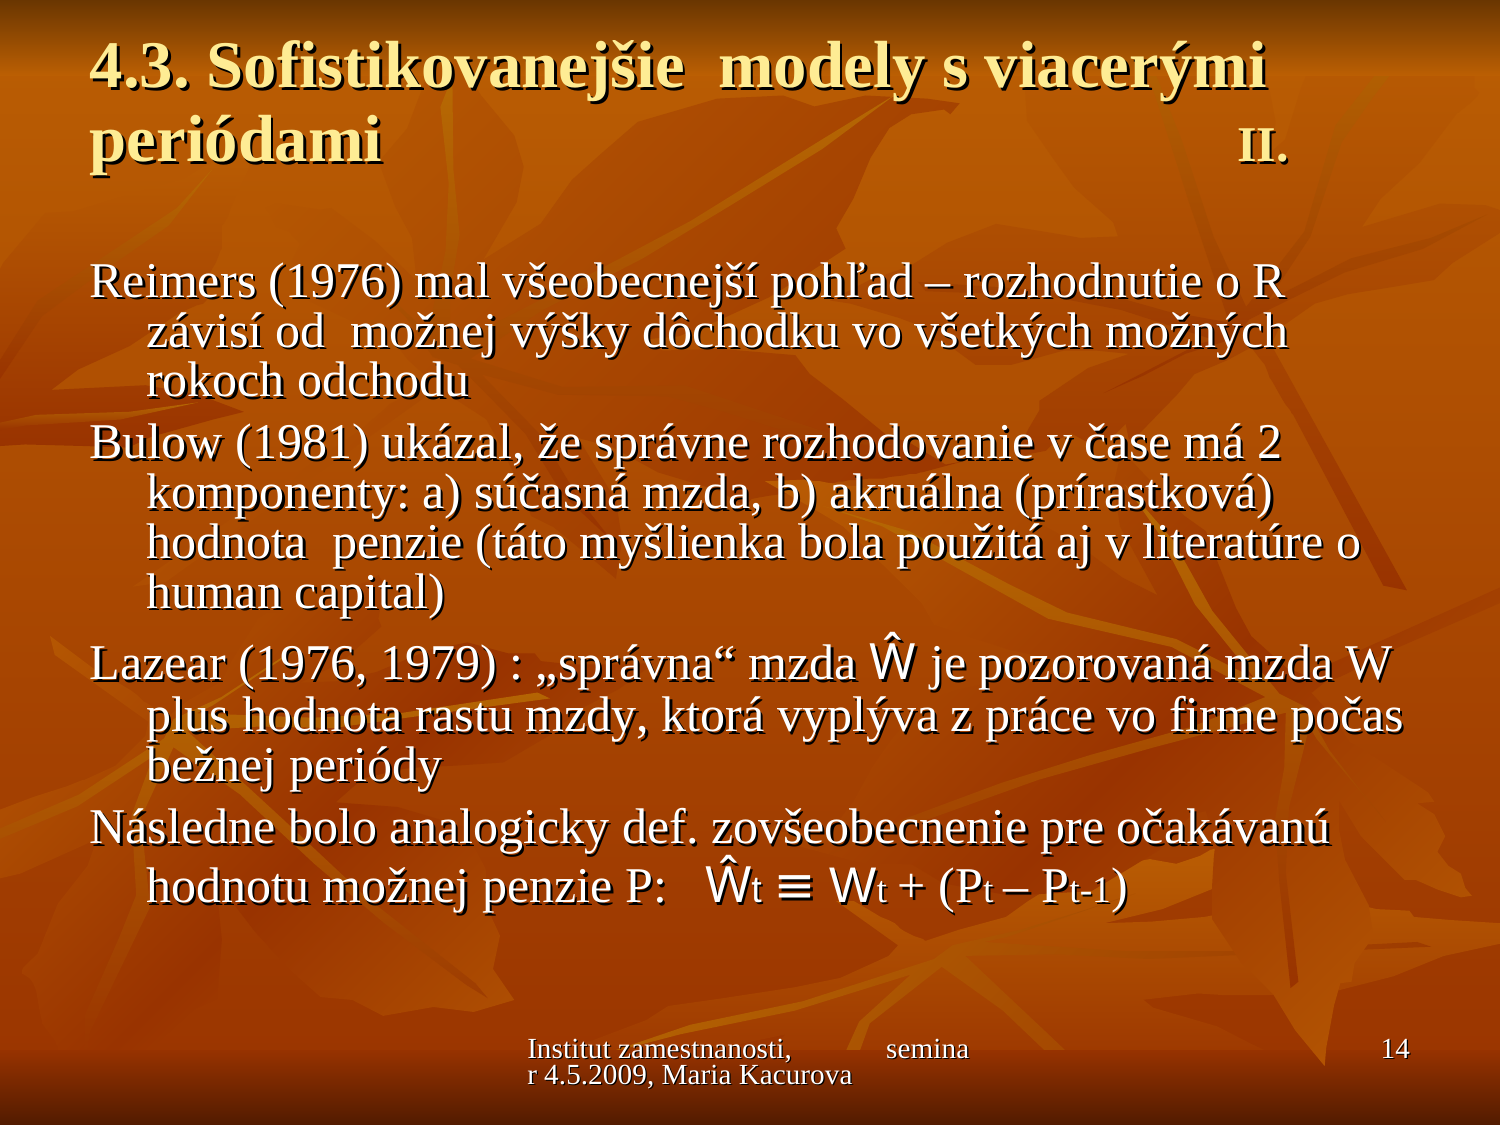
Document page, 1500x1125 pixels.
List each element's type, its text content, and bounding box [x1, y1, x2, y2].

title 4.3. Sofistikovanejšie modely s viacerými periódami II. [75, 11, 1426, 249]
list Reimers (1976) mal všeobecnejší pohľad – rozhodnutie o R závisí od možnej výšky dôchodku vo všetkých možných rokoch odchodu Bulow (1981) ukázal, že správne rozhodovanie v čase má 2 komponenty: a) súčasná mzda, b) akruálna (prírastková) hodnota penzie (táto myšlienka bola použitá aj v literatúre o human capital) Lazear (1976, 1979) : „správna“ mzda Ŵ je pozorovaná mzda W plus hodnota rastu mzdy, ktorá vyplýva z práce vo firme počas bežnej periódy Následne bolo analogicky def. zovšeobecnenie pre očakávanú hodnotu možnej penzie P: Ŵt ≡ Wt + (Pt – Pt-1) [75, 249, 1426, 1017]
